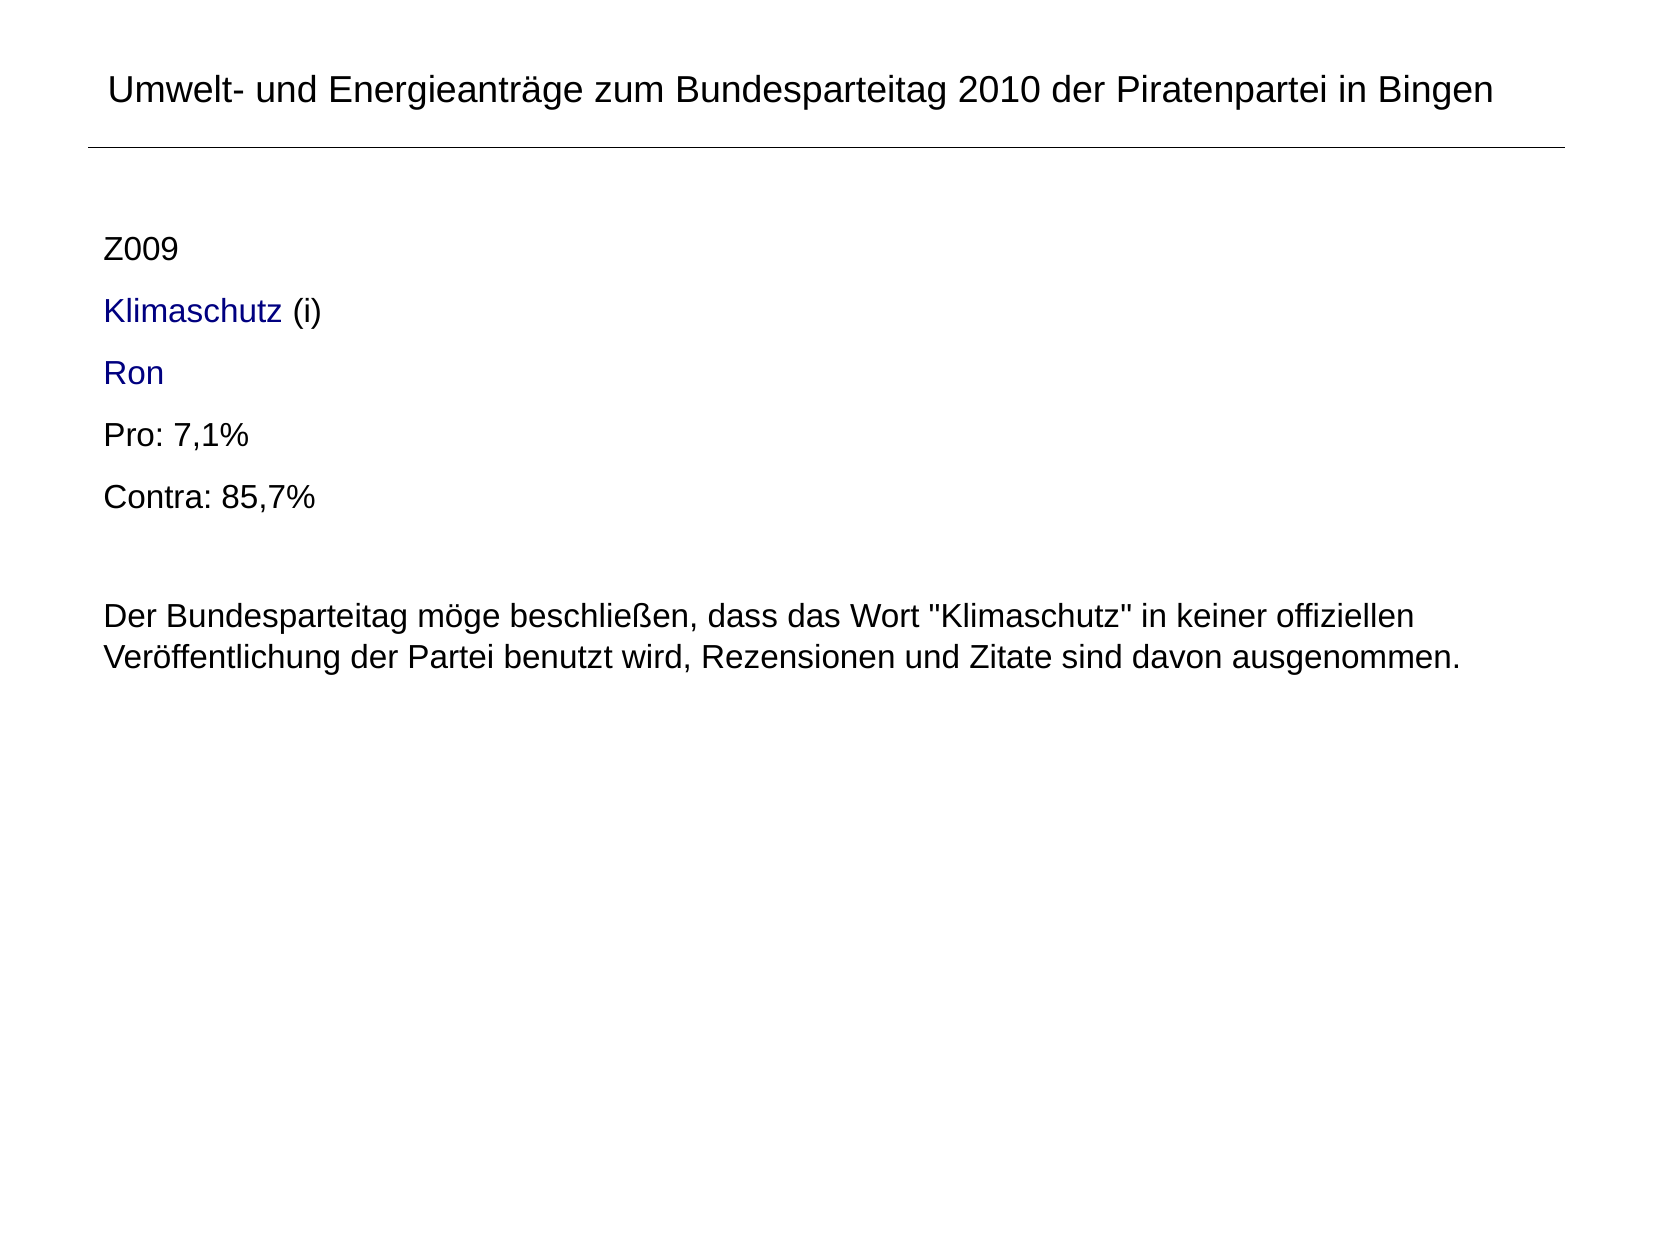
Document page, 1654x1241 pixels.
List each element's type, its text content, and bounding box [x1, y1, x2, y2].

text_box Z009 Klimaschutz (i) Ron Pro: 7,1% Contra: 85,7% [88, 223, 1536, 571]
text_box Der Bundesparteitag möge beschließen, dass das Wort "Klimaschutz" in keiner offiziellen Veröffentlichung der Partei benutzt wird, Rezensionen und Zitate sind davon ausgenommen. [88, 590, 1654, 690]
